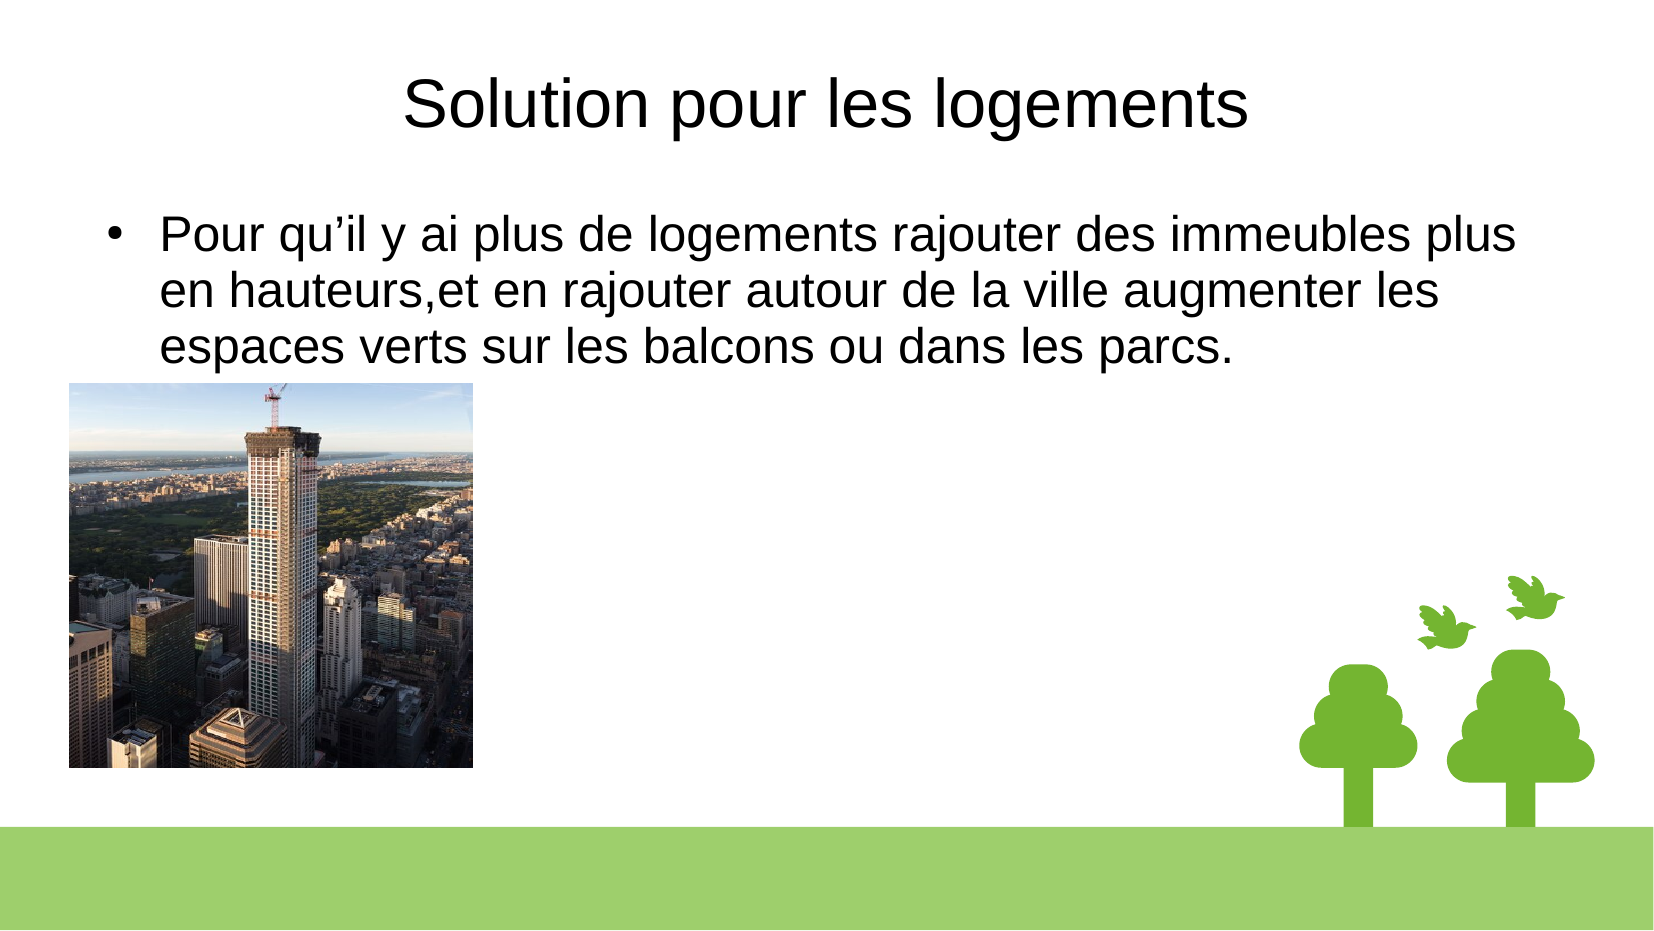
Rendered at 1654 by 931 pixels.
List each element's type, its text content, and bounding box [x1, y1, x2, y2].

picture [69, 383, 473, 768]
list Pour qu’il y ai plus de logements rajouter des immeubles plus en hauteurs,et en rajouter autour de la ville augmenter les espaces verts sur les balcons ou dans les parcs. [88, 206, 1565, 739]
title Solution pour les logements [88, 29, 1565, 178]
